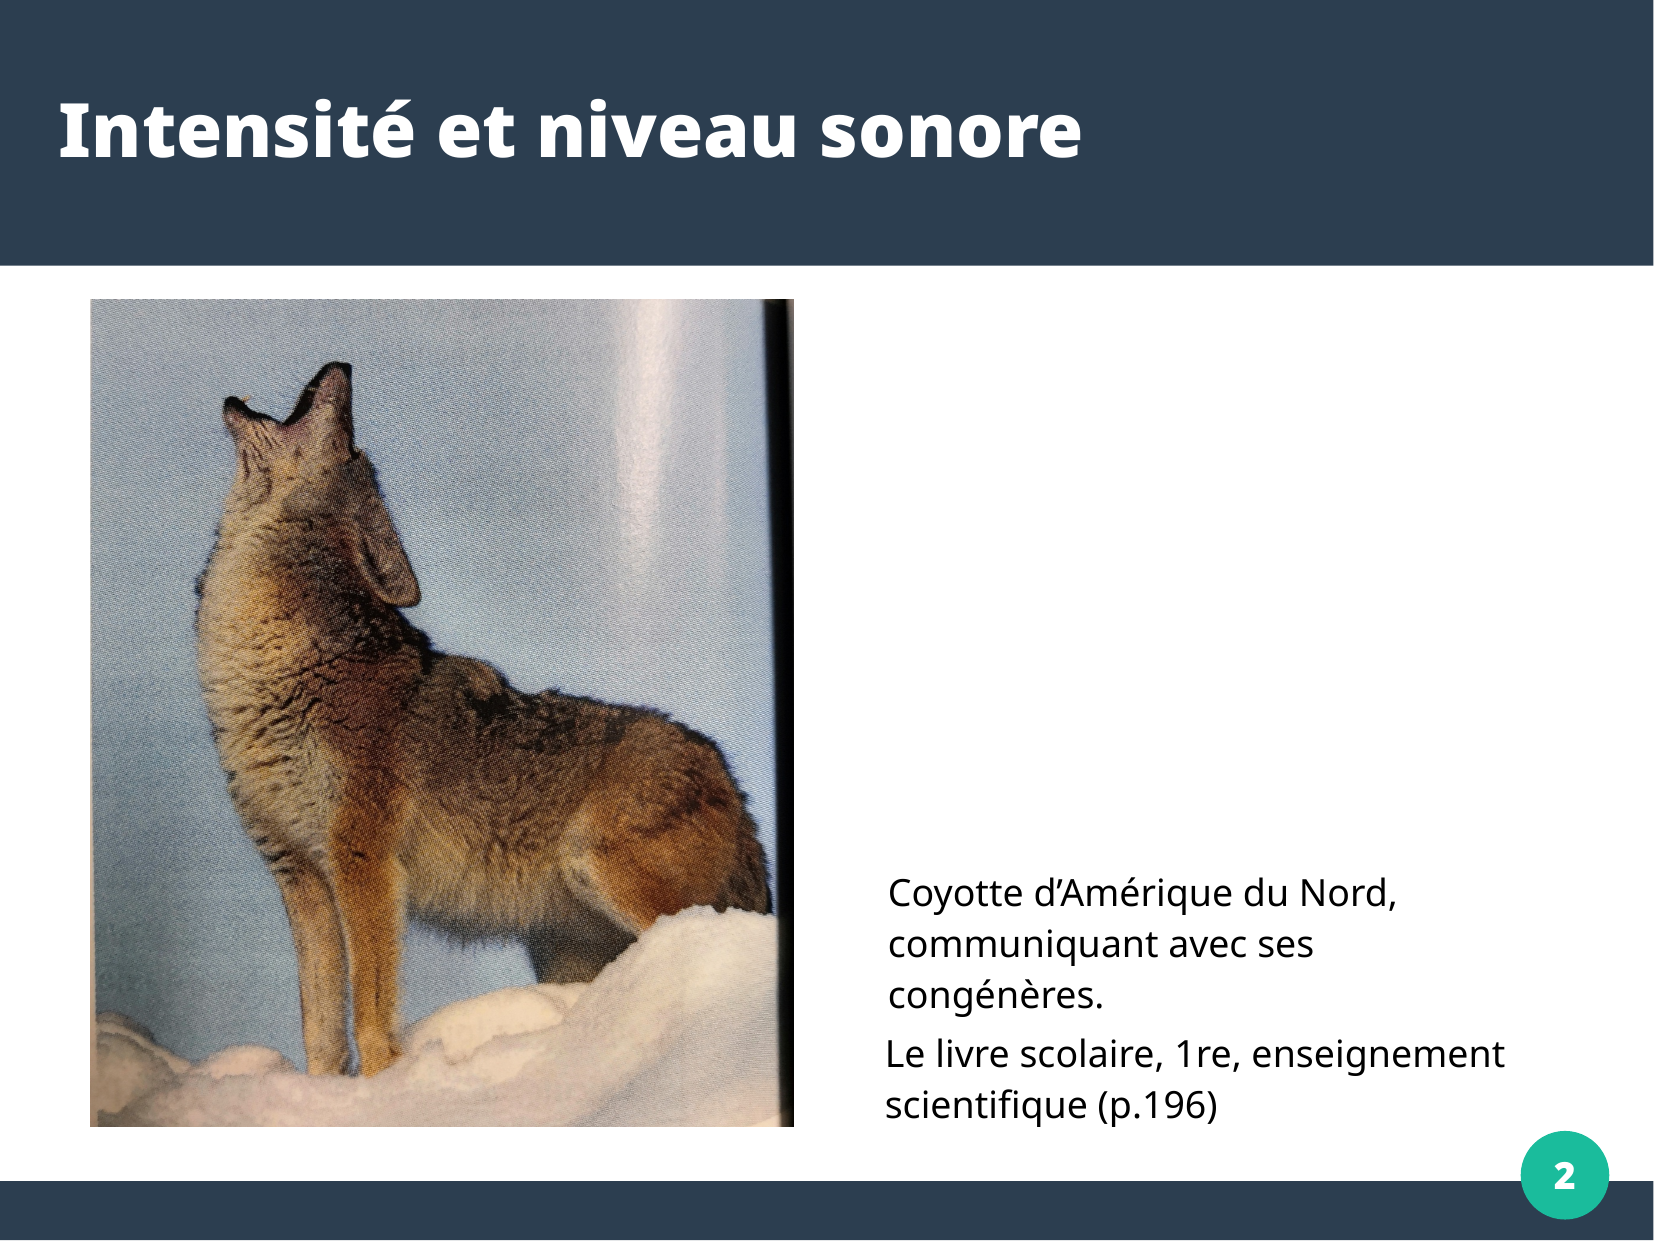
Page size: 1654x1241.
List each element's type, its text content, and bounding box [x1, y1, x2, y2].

text_box Le livre scolaire, 1re, enseignement scientifique (p.196) [870, 1020, 1651, 1166]
title Intensité et niveau sonore [59, 49, 1595, 207]
picture [90, 299, 794, 1127]
text_box Coyotte d’Amérique du Nord, communiquant avec ses congénères. [873, 859, 1474, 1006]
